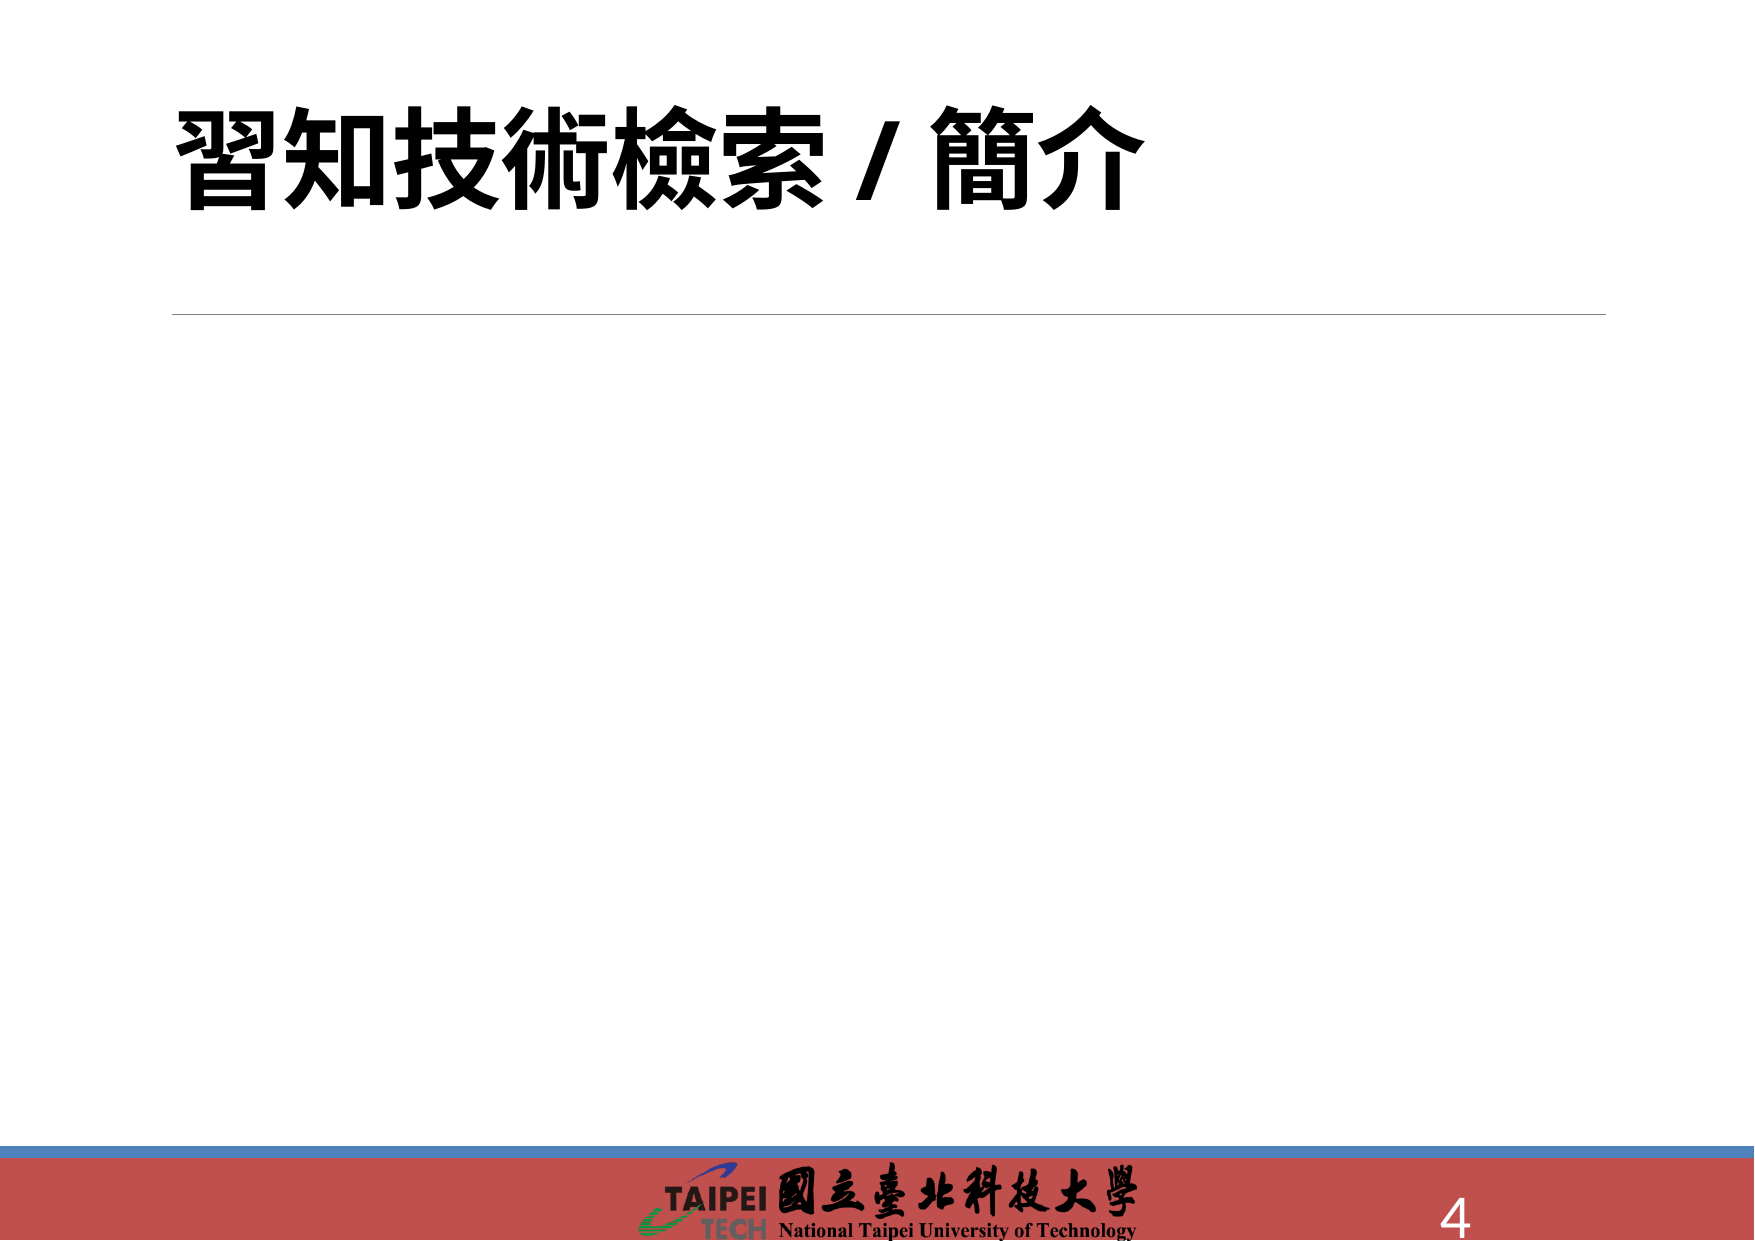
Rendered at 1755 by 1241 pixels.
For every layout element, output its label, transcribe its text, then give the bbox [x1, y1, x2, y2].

text_box 4 [1424, 1168, 1614, 1235]
title 習知技術檢索/簡介 [157, 51, 1606, 231]
